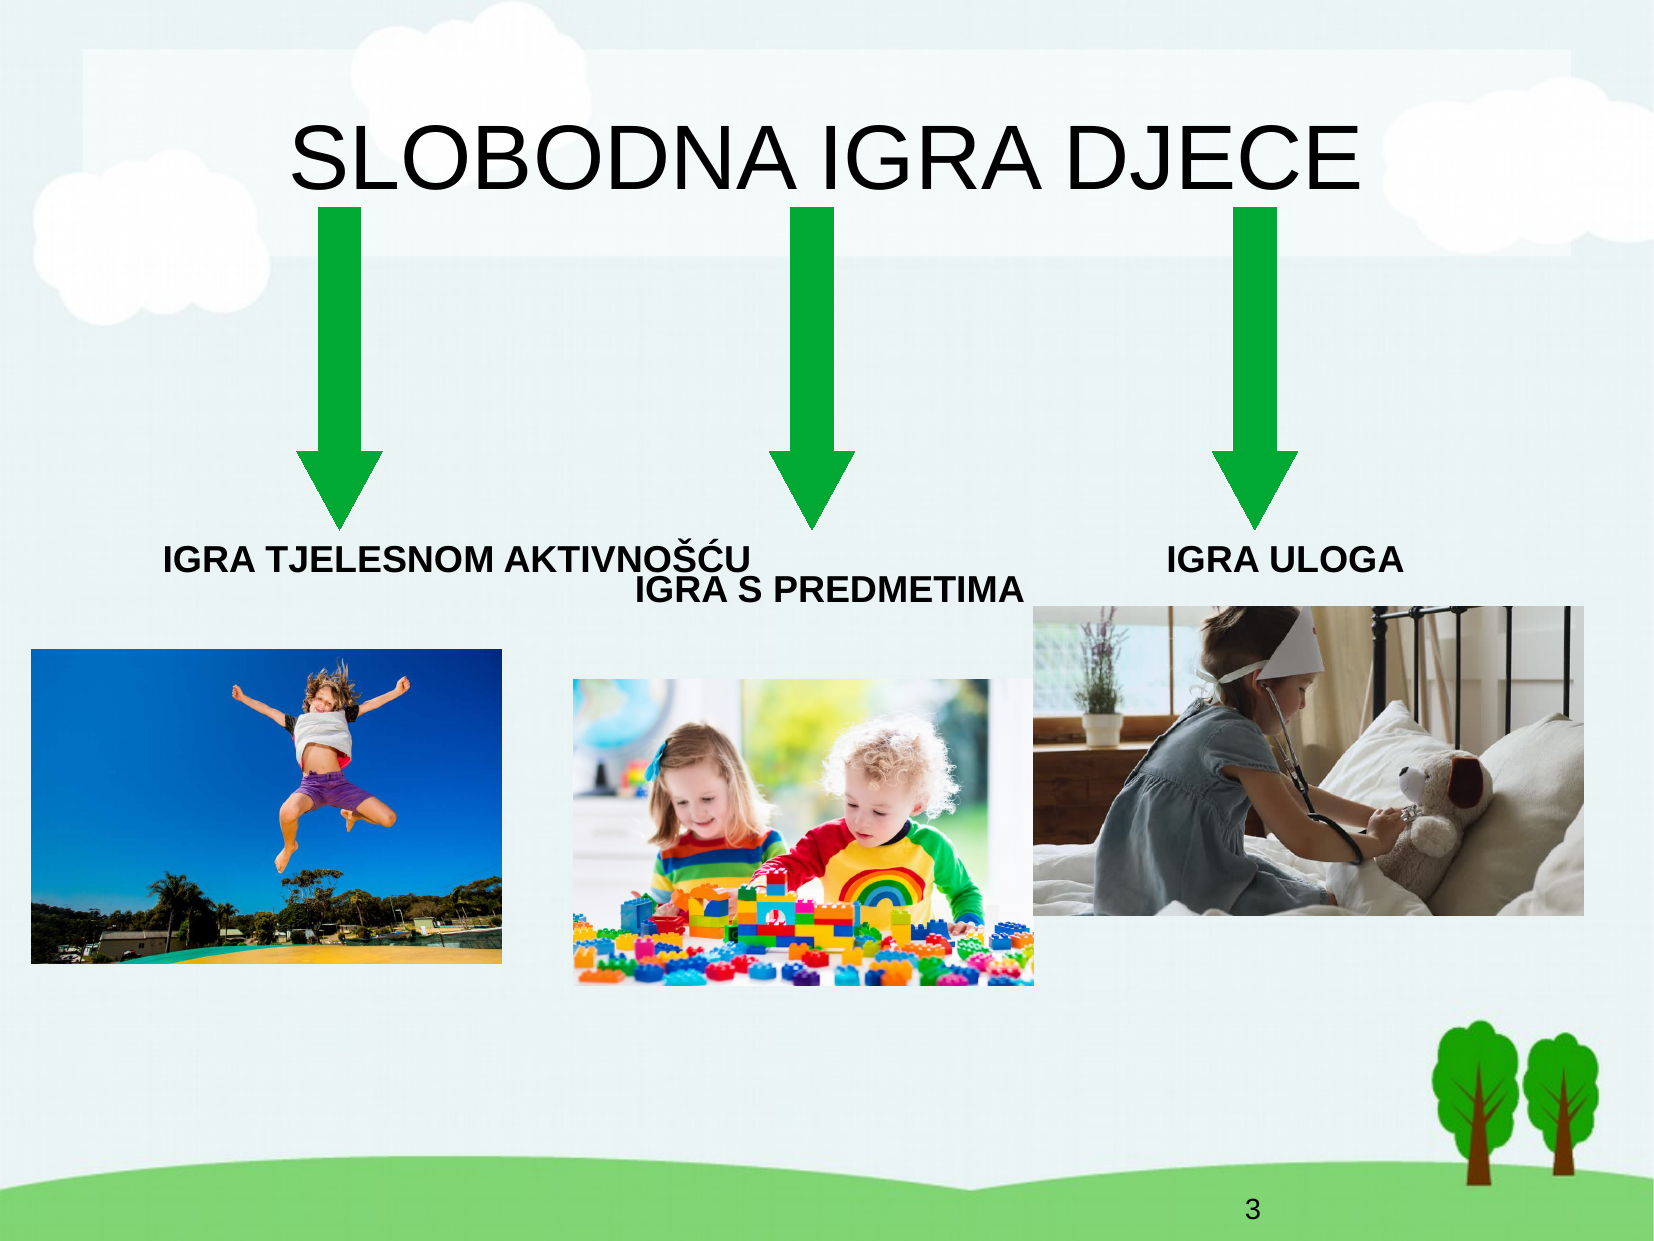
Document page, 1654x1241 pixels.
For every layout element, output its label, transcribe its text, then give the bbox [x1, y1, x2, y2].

text_box [295, 206, 384, 531]
text_box IGRA ULOGA [1151, 531, 1477, 589]
title SLOBODNA IGRA DJECE [82, 49, 1571, 257]
text_box [767, 206, 857, 532]
text_box [1210, 206, 1300, 531]
picture [573, 606, 1584, 986]
text_box [1244, 1190, 1630, 1241]
text_box IGRA S PREDMETIMA [620, 561, 1034, 660]
text_box IGRA TJELESNOM AKTIVNOŠĆU [147, 531, 562, 631]
picture [31, 649, 502, 964]
